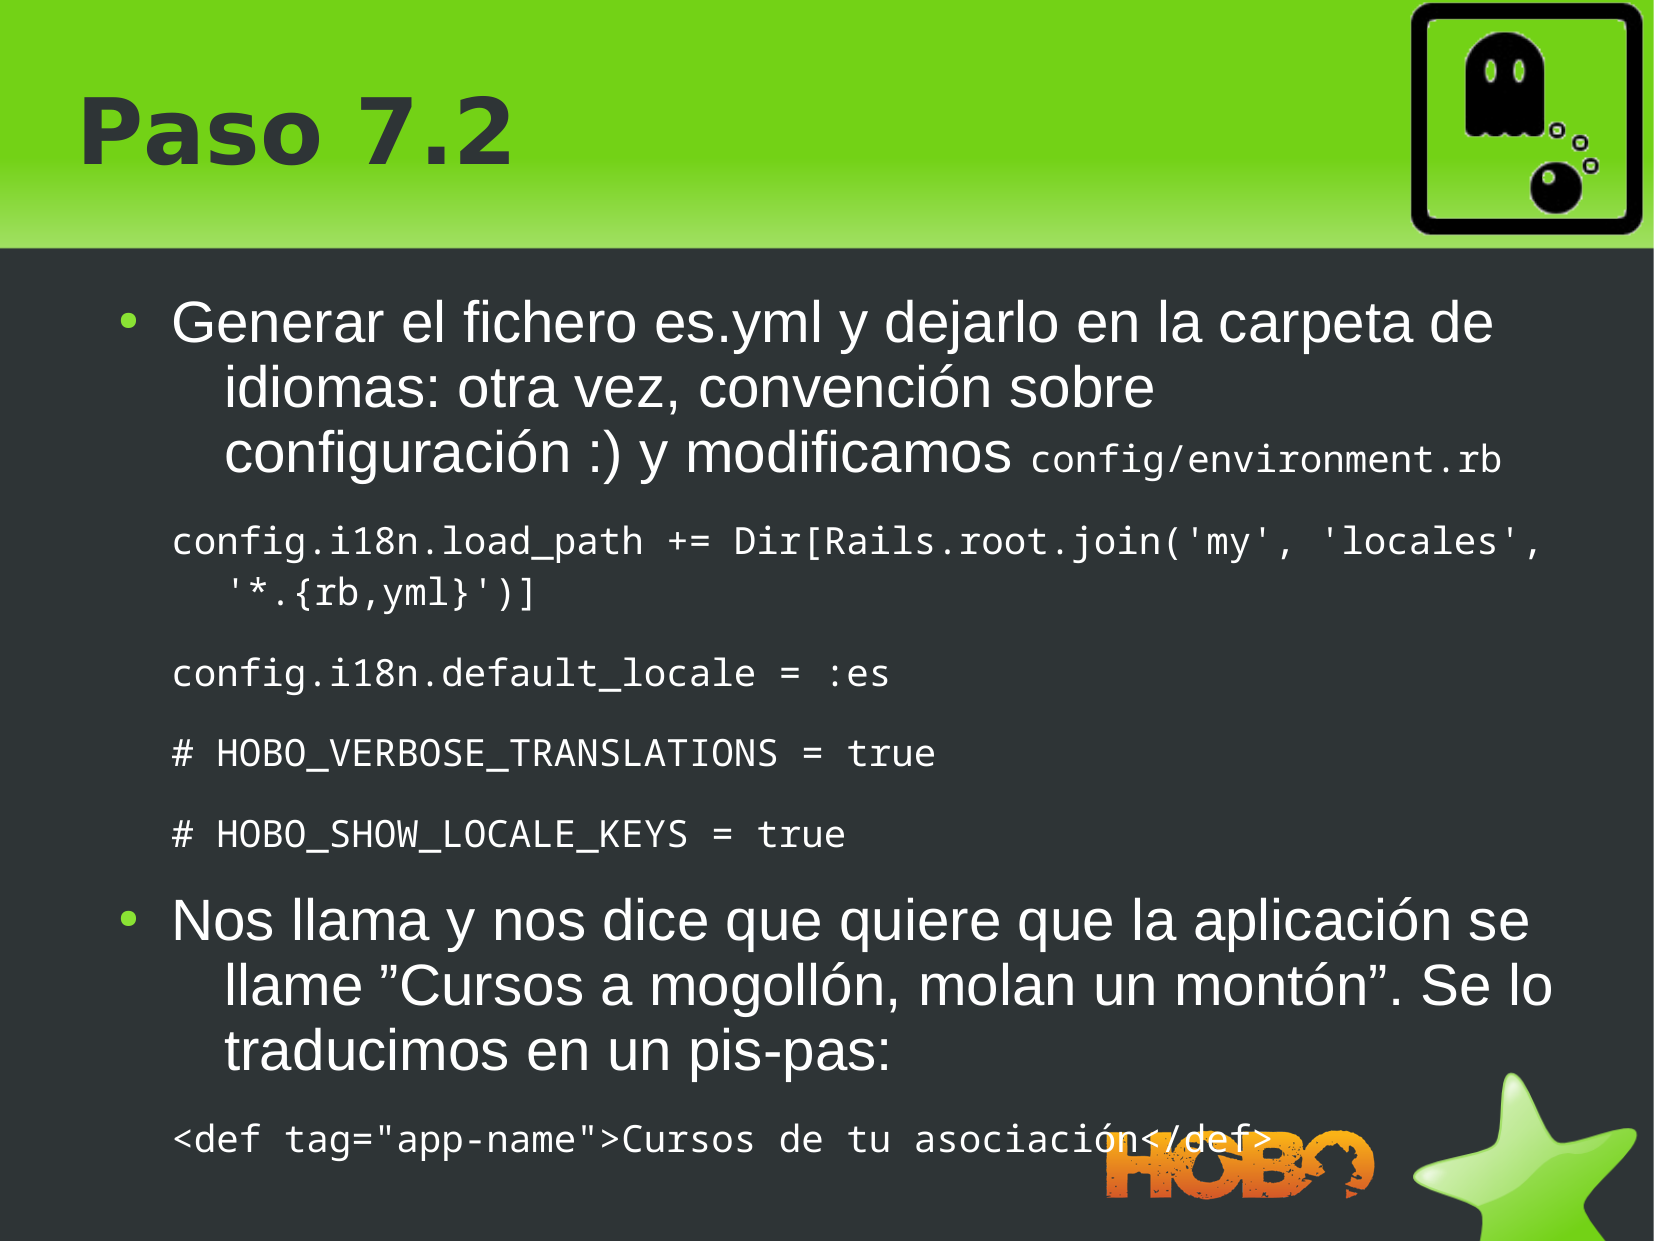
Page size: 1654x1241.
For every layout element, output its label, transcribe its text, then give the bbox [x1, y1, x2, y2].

list Generar el fichero es.yml y dejarlo en la carpeta de idiomas: otra vez, convención sobre configuración :) y modificamos config/environment.rb config.i18n.load_path += Dir[Rails.root.join('my', 'locales', '*.{rb,yml}')] config.i18n.default_locale = :es # HOBO_VERBOSE_TRANSLATIONS = true # HOBO_SHOW_LOCALE_KEYS = true Nos llama y nos dice que quiere que la aplicación se llame ”Cursos a mogollón, molan un montón”. Se lo traducimos en un pis-pas: <def tag="app-name">Cursos de tu asociación</def> [82, 290, 1571, 1128]
title Paso 7.2 [76, 29, 1565, 237]
picture [0, 0, 1654, 1241]
